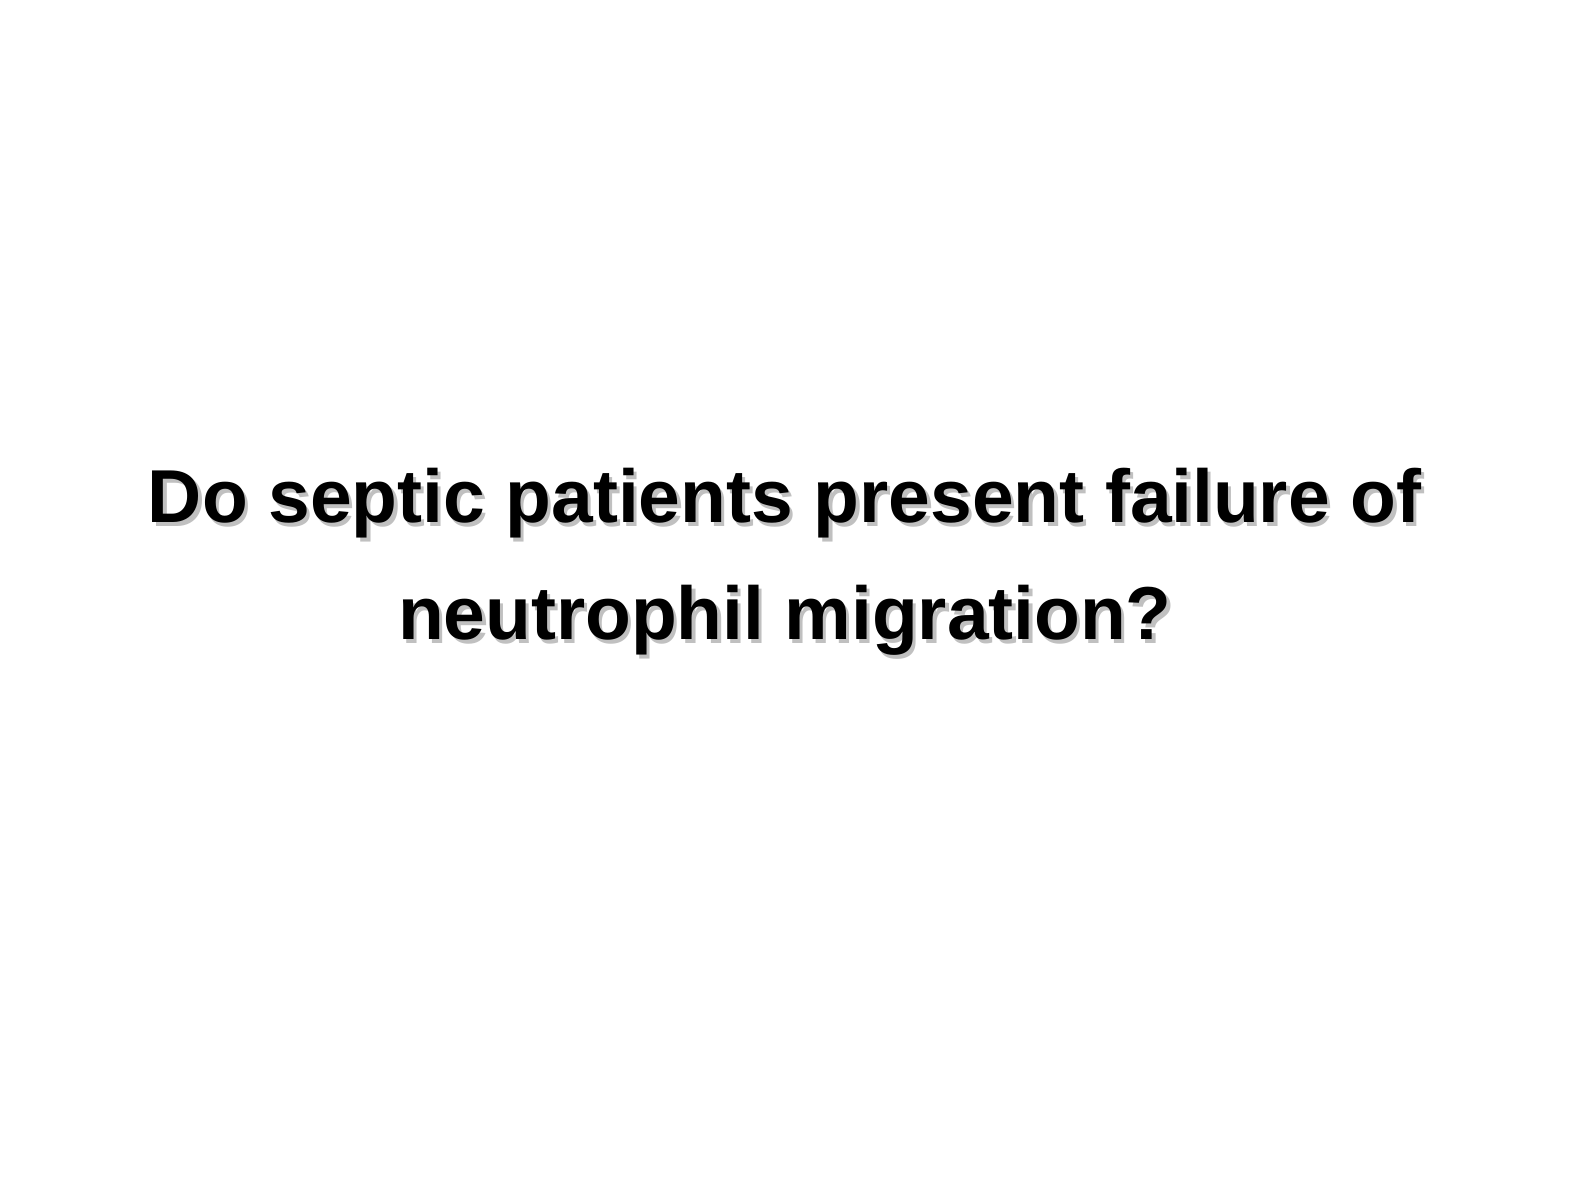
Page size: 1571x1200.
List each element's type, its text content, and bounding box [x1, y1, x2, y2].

text_box Do septic patients present failure of neutrophil migration? [69, 413, 1501, 663]
